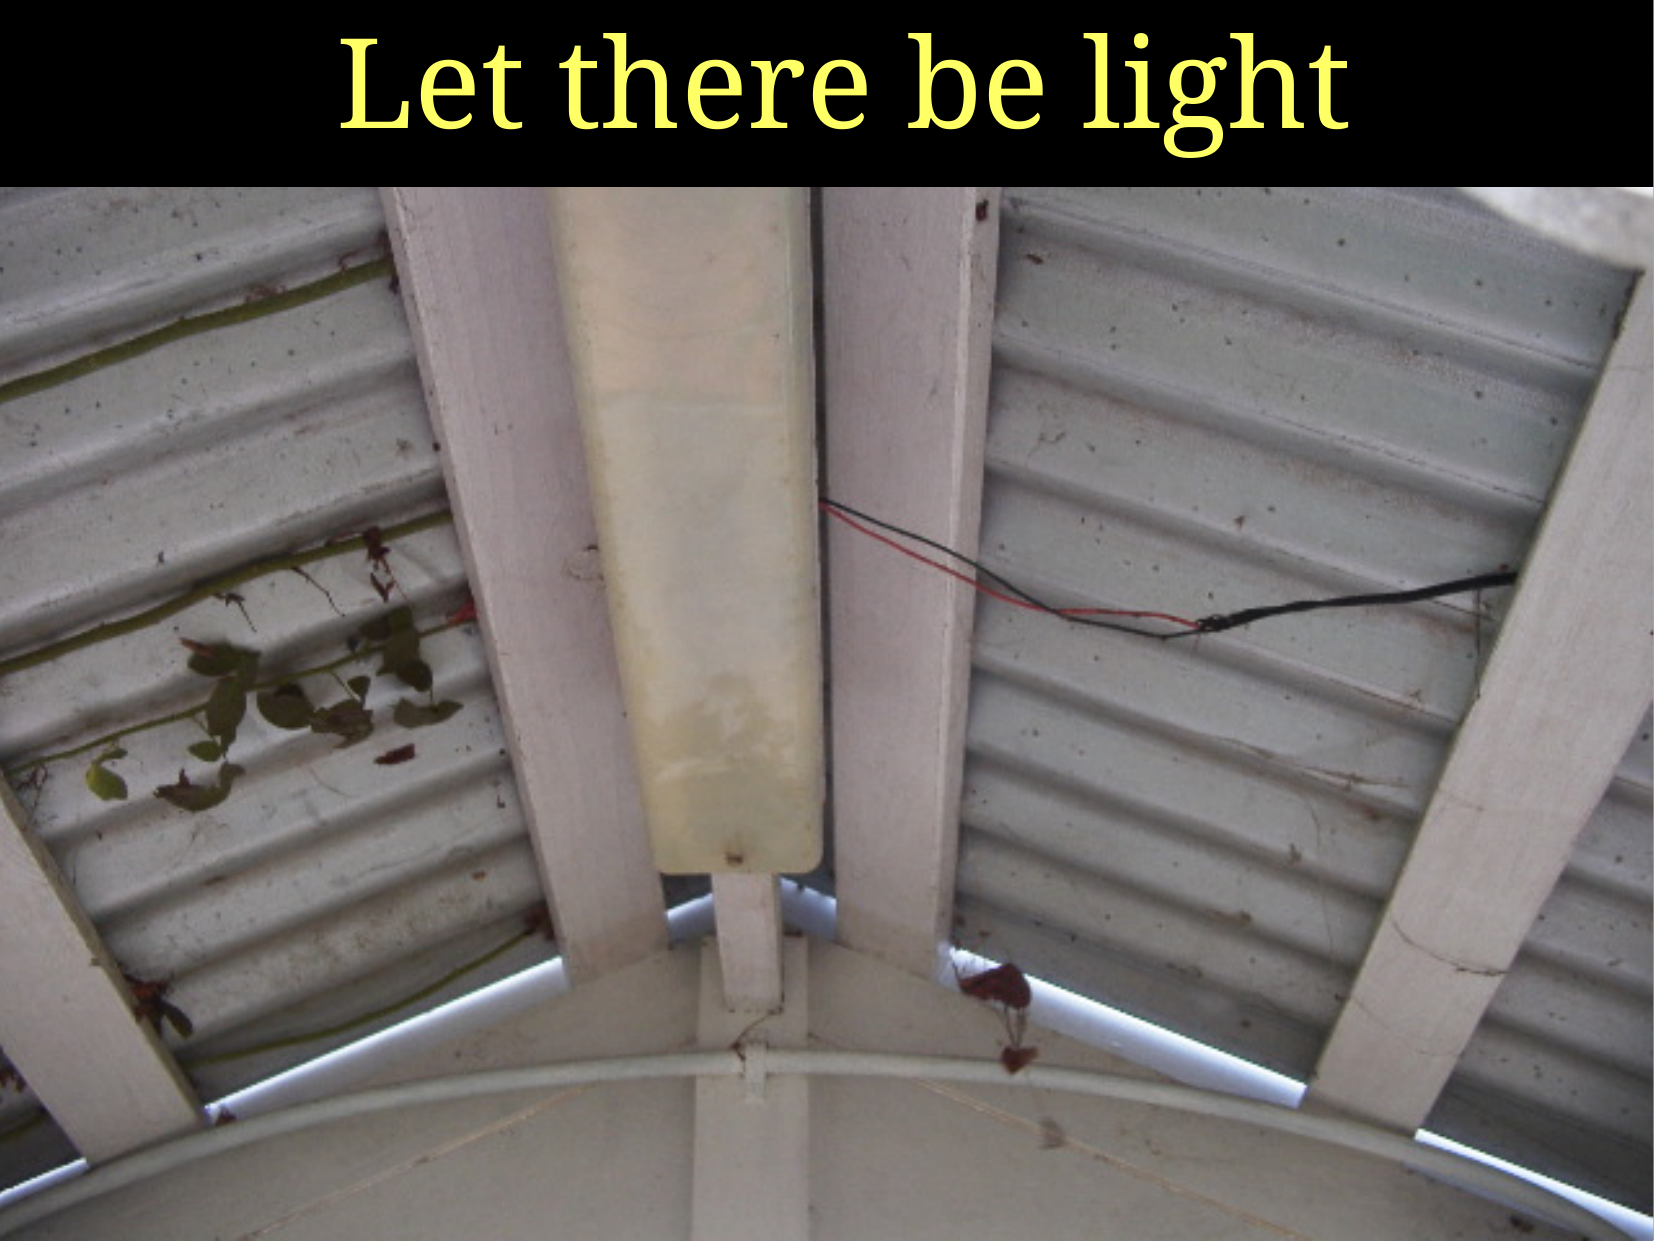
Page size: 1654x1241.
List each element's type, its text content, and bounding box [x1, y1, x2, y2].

picture [0, 187, 1654, 1241]
text_box Let there be light [0, 0, 1654, 187]
